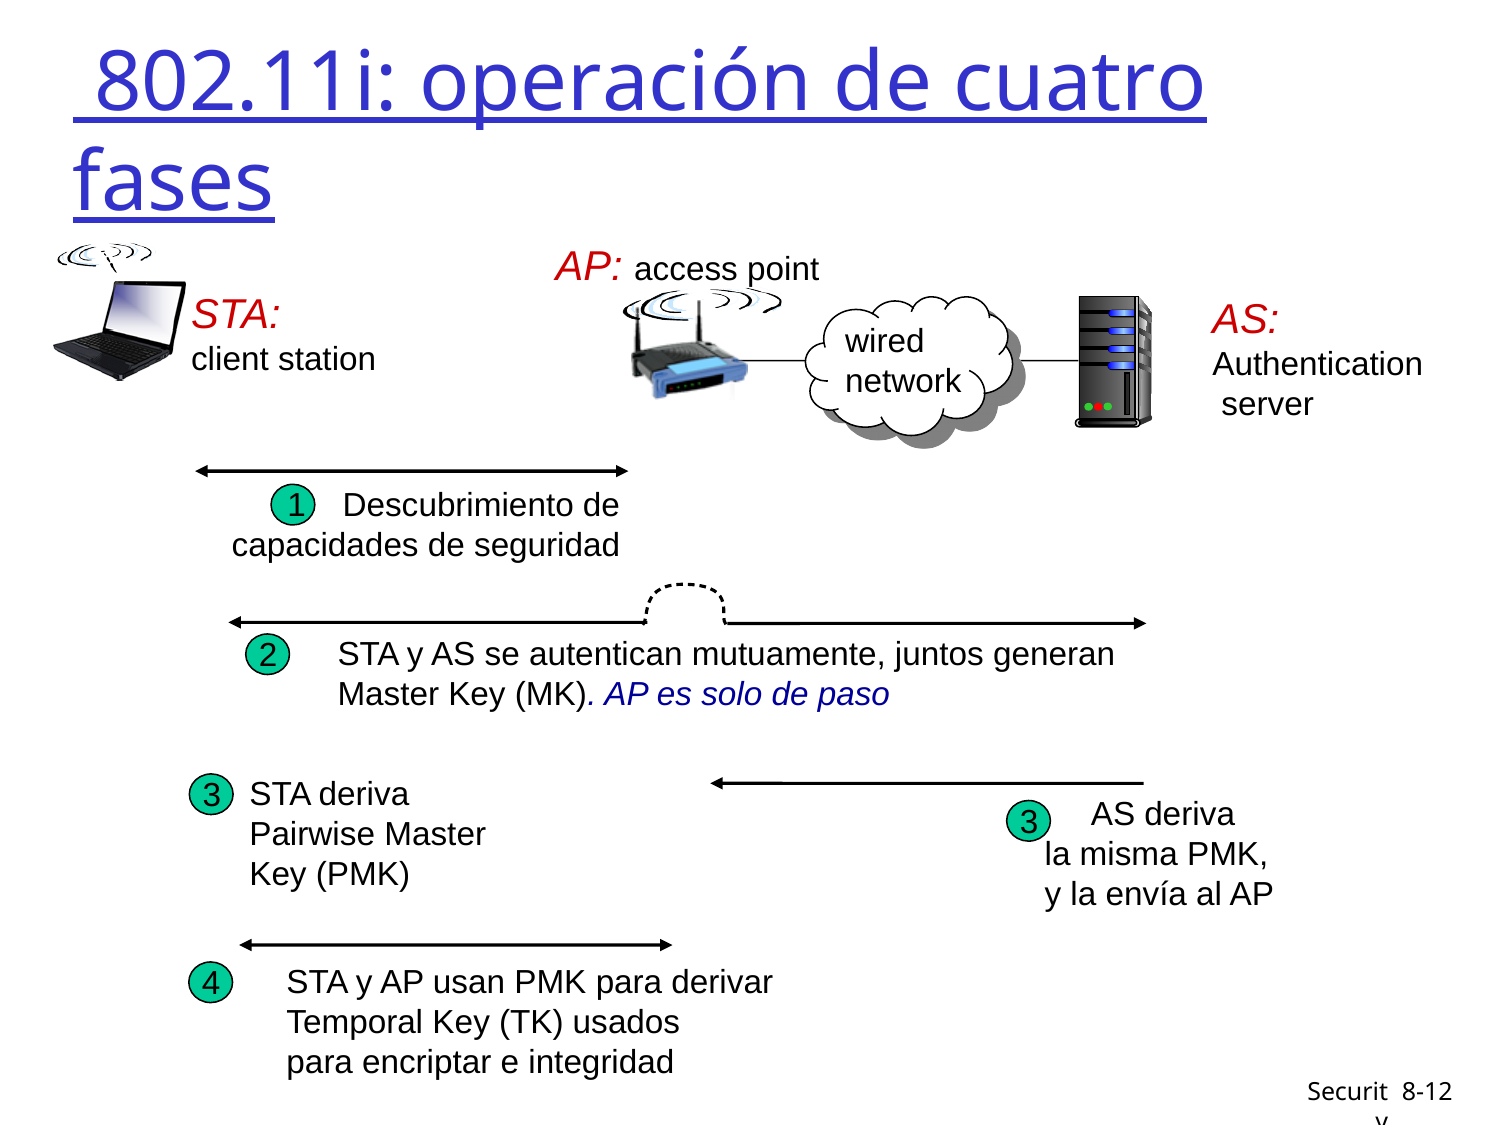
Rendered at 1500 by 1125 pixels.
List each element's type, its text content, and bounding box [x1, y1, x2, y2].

picture [622, 286, 782, 400]
text_box [1075, 296, 1153, 427]
text_box AS: Authentication server [1197, 284, 1439, 430]
text_box 1 Descubrimiento de capacidades de seguridad [216, 476, 636, 571]
text_box 3 [187, 765, 234, 821]
picture [53, 240, 186, 381]
text_box 2 [244, 625, 293, 681]
text_box [805, 296, 1013, 436]
text_box 8-<number> [1387, 1068, 1500, 1113]
footer Security [1284, 1067, 1403, 1110]
text_box AP: access point [540, 235, 835, 297]
text_box STA deriva Pairwise Master Key (PMK) [234, 764, 511, 900]
text_box 3 [1005, 792, 1029, 848]
title 802.11i: operación de cuatro fases [57, 19, 1413, 235]
text_box 4 [187, 953, 236, 1009]
text_box STA y AP usan PMK para derivar Temporal Key (TK) usados para encriptar e integridad [271, 952, 798, 1088]
text_box STA: client station [176, 279, 443, 385]
text_box AS deriva la misma PMK, y la envía al AP [1029, 785, 1290, 920]
text_box STA y AS se autentican mutuamente, juntos generan Master Key (MK). AP es solo de paso [322, 625, 1132, 720]
text_box wired network [830, 311, 977, 407]
